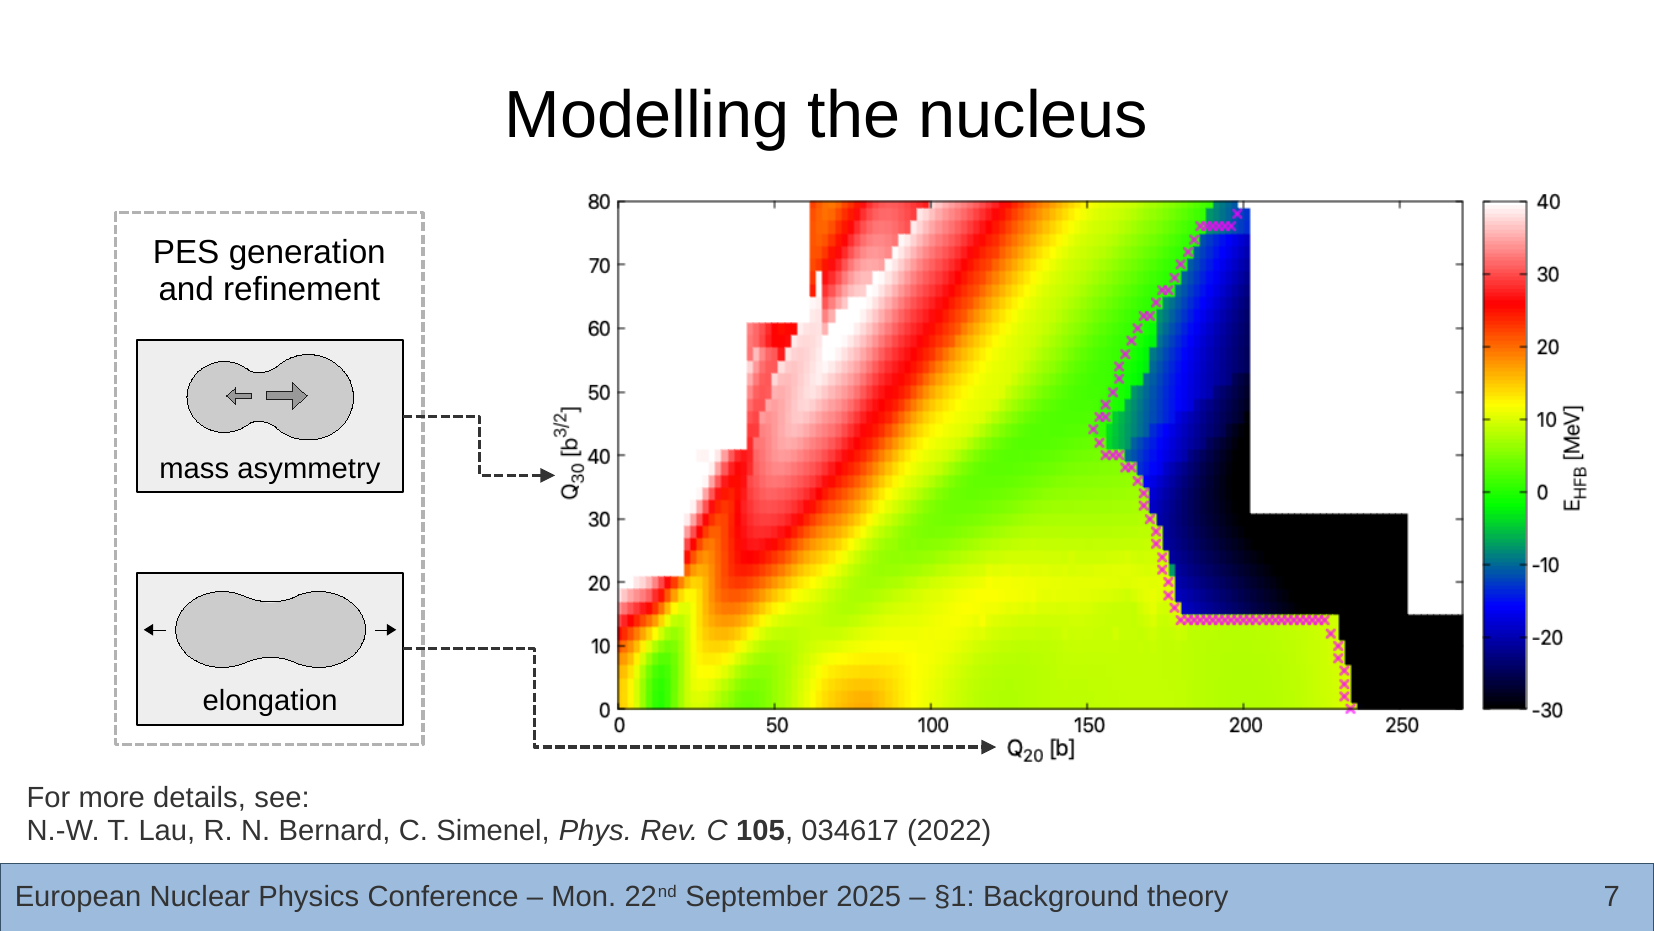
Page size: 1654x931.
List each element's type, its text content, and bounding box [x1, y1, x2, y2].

text_box mass asymmetry [137, 444, 404, 493]
text_box elongation [137, 676, 404, 724]
text_box [1524, 863, 1654, 931]
text_box [137, 572, 404, 676]
picture [531, 177, 1614, 768]
text_box [137, 340, 404, 444]
text_box European Nuclear Physics Conference – Mon. 22nd September 2025 – §1: Background theory [0, 856, 1524, 931]
text_box For more details, see: N.-W. T. Lau, R. N. Bernard, C. Simenel, Phys. Rev. C 105, 034617 (2022) [11, 773, 1016, 855]
text_box PES generation and refinement [116, 224, 423, 317]
text_box <number> [1471, 863, 1635, 930]
title Modelling the nucleus [336, 37, 1317, 193]
